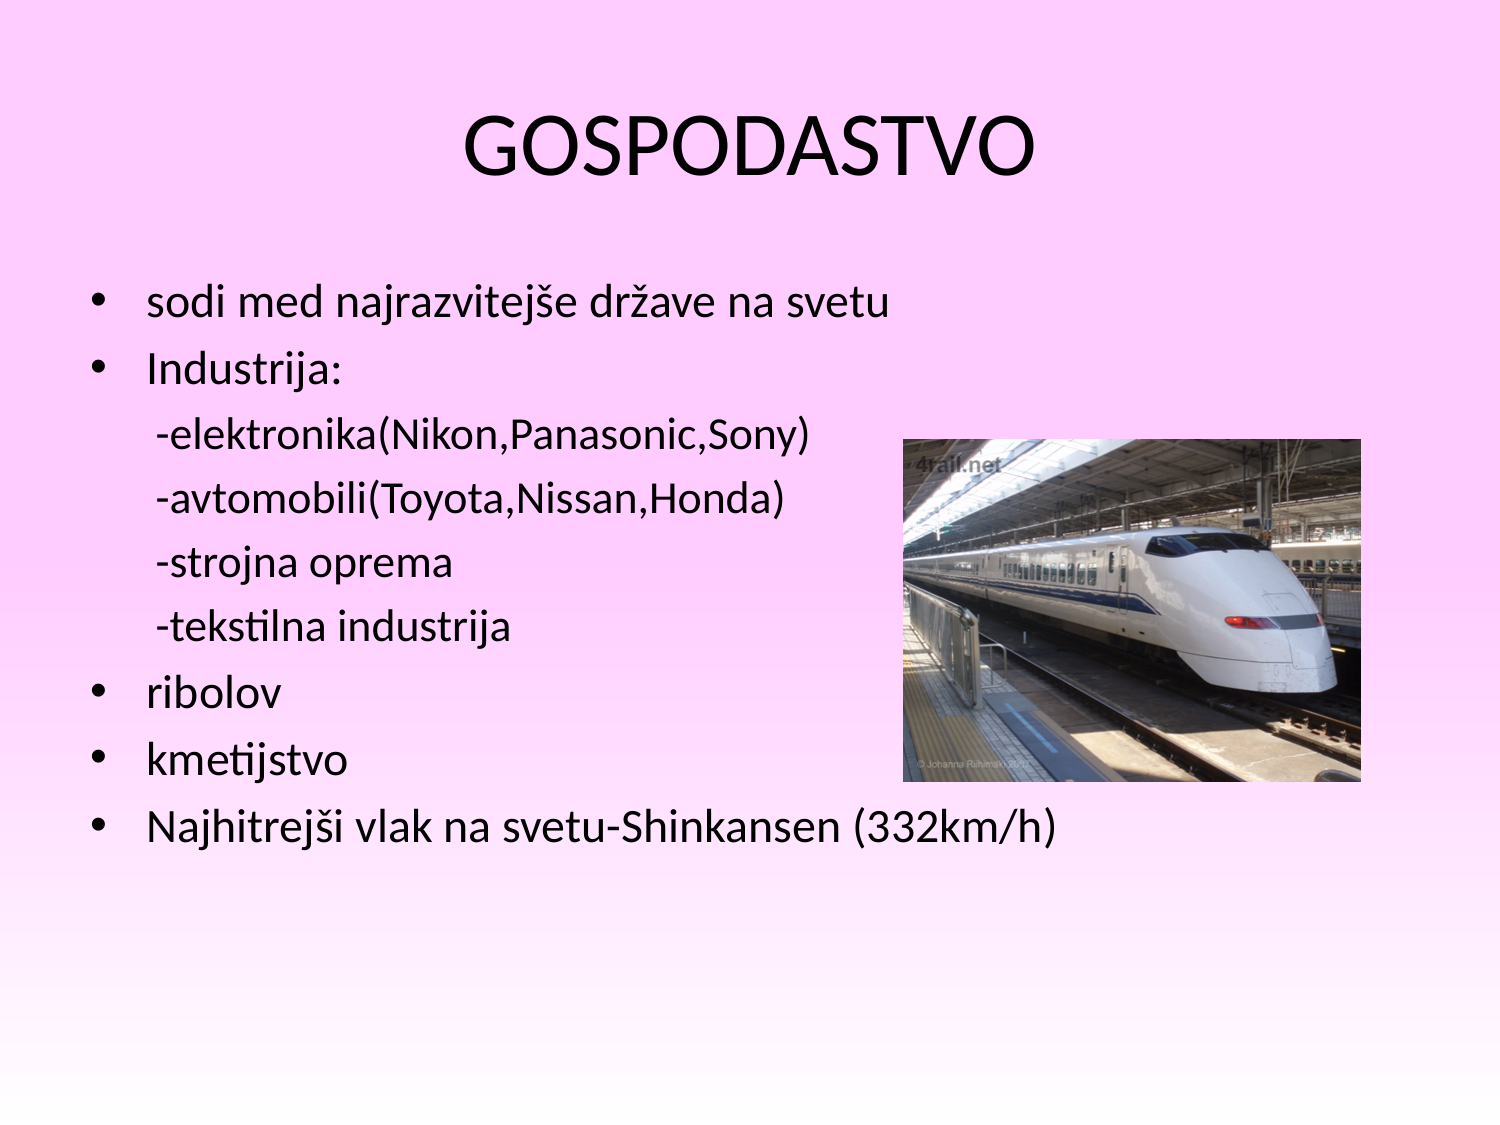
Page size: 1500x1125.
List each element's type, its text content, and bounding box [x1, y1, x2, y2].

title GOSPODASTVO [75, 45, 1425, 233]
picture [903, 439, 1361, 783]
list sodi med najrazvitejše države na svetu Industrija: -elektronika(Nikon,Panasonic,Sony) -avtomobili(Toyota,Nissan,Honda) -strojna oprema -tekstilna industrija ribolov kmetijstvo Najhitrejši vlak na svetu-Shinkansen (332km/h) [75, 262, 1425, 1005]
